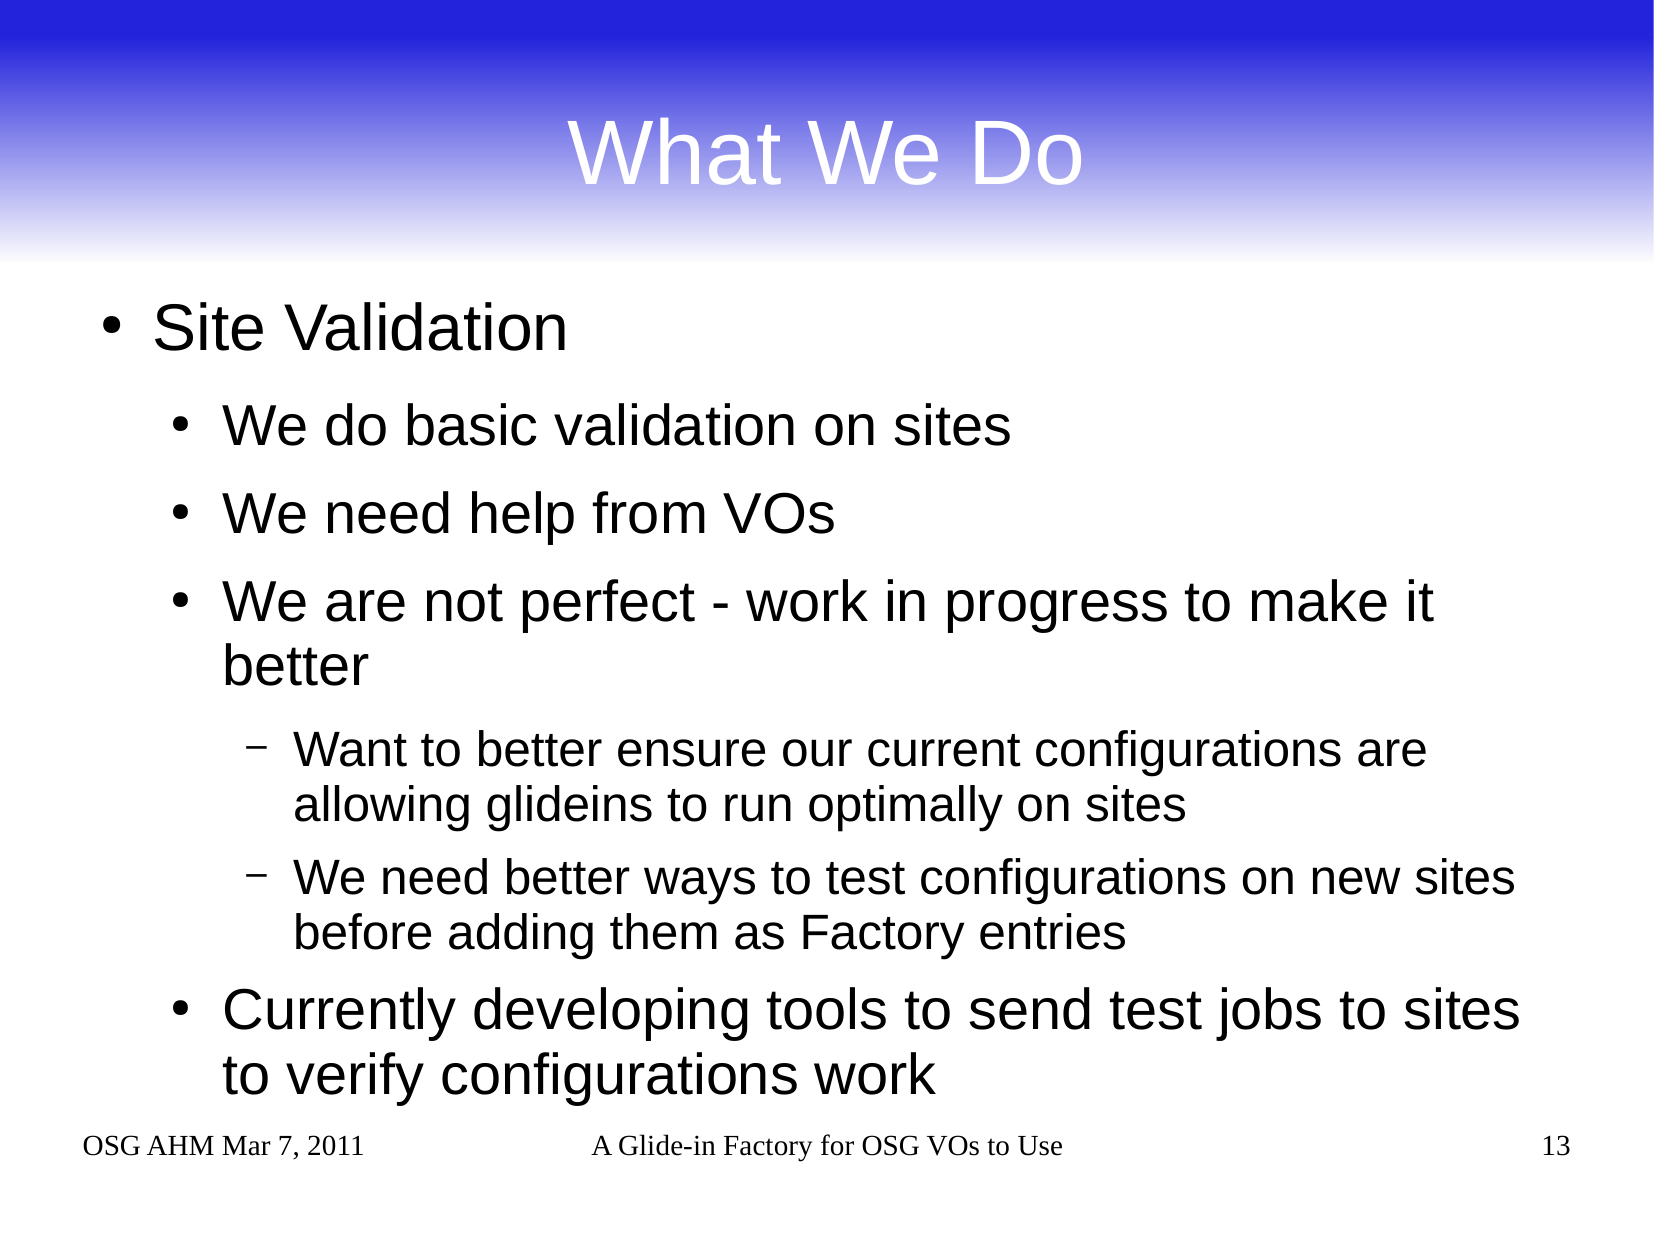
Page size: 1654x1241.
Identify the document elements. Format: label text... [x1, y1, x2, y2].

list Site Validation We do basic validation on sites We need help from VOs We are not perfect - work in progress to make it better Want to better ensure our current configurations are allowing glideins to run optimally on sites We need better ways to test configurations on new sites before adding them as Factory entries Currently developing tools to send test jobs to sites to verify configurations work [82, 290, 1571, 1109]
title What We Do [82, 56, 1571, 250]
